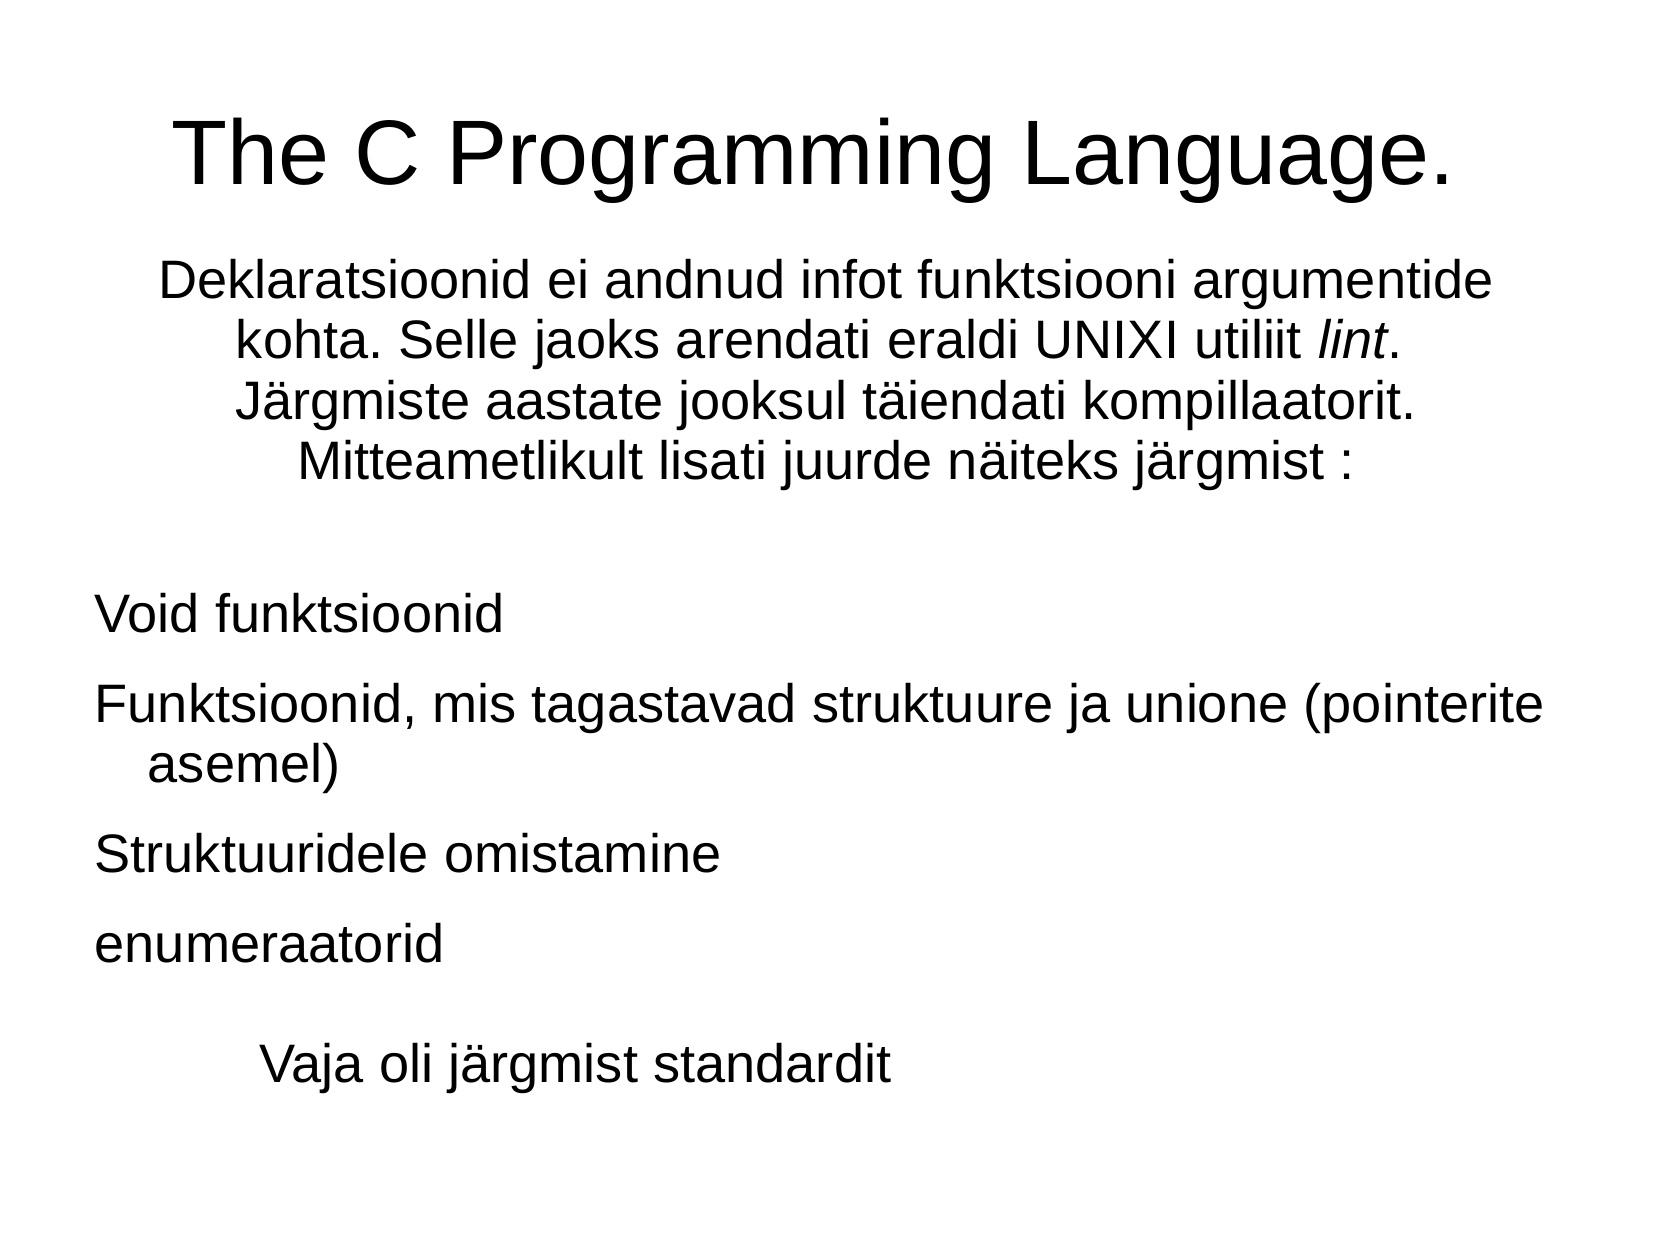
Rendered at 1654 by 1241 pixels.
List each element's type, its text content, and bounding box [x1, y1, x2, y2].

list Void funktsioonid Funktsioonid, mis tagastavad struktuure ja unione (pointerite asemel) Struktuuridele omistamine enumeraatorid [76, 583, 1565, 975]
text_box Vaja oli järgmist standardit [118, 1006, 1034, 1123]
title The C Programming Language. [82, 56, 1571, 249]
subtitle Deklaratsioonid ei andnud infot funktsiooni argumentide kohta. Selle jaoks arendati eraldi UNIXI utiliit lint. Järgmiste aastate jooksul täiendati kompillaatorit. Mitteametlikult lisati juurde näiteks järgmist : [82, 249, 1571, 492]
